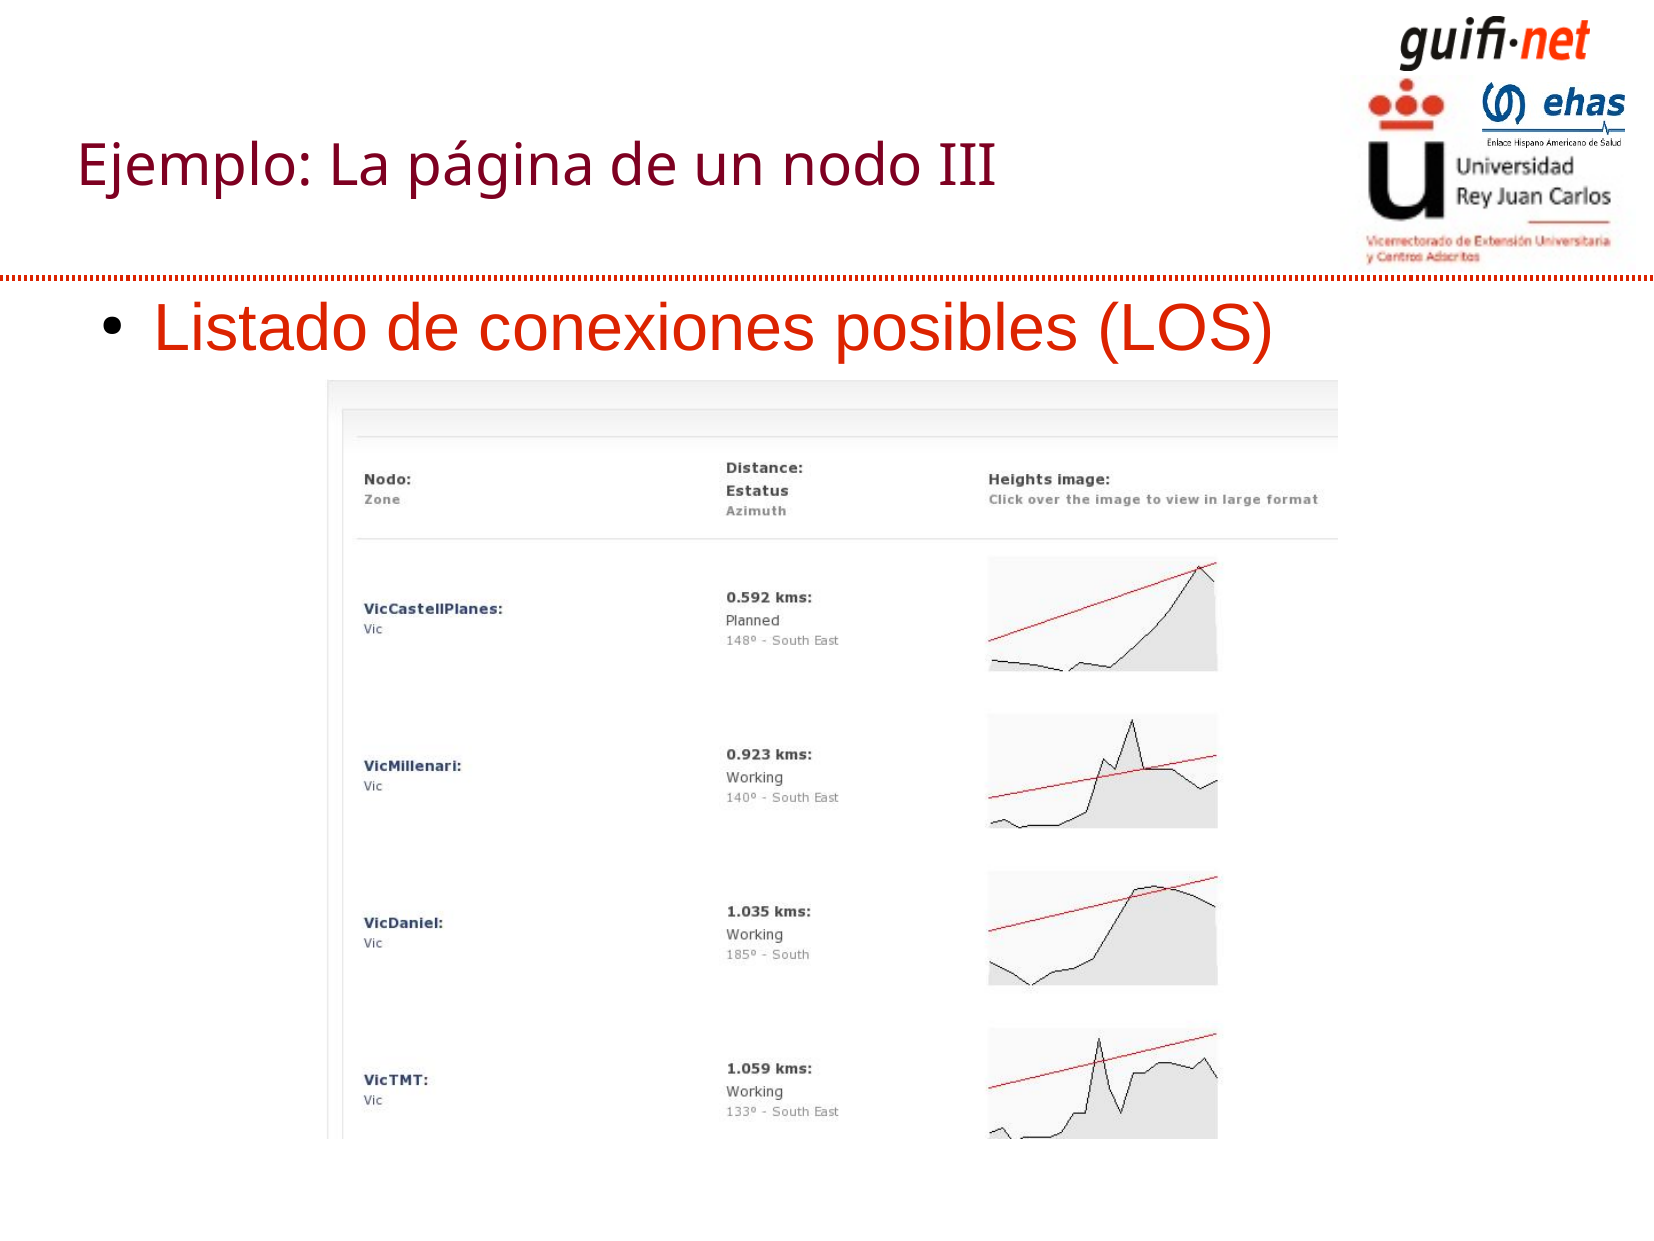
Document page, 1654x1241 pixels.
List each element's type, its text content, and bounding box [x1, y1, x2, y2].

title Ejemplo: La página de un nodo III [76, 59, 1093, 267]
picture [325, 379, 1338, 1139]
picture [1340, 75, 1636, 272]
picture [1399, 16, 1590, 71]
list Listado de conexiones posibles (LOS) [82, 290, 1571, 1109]
